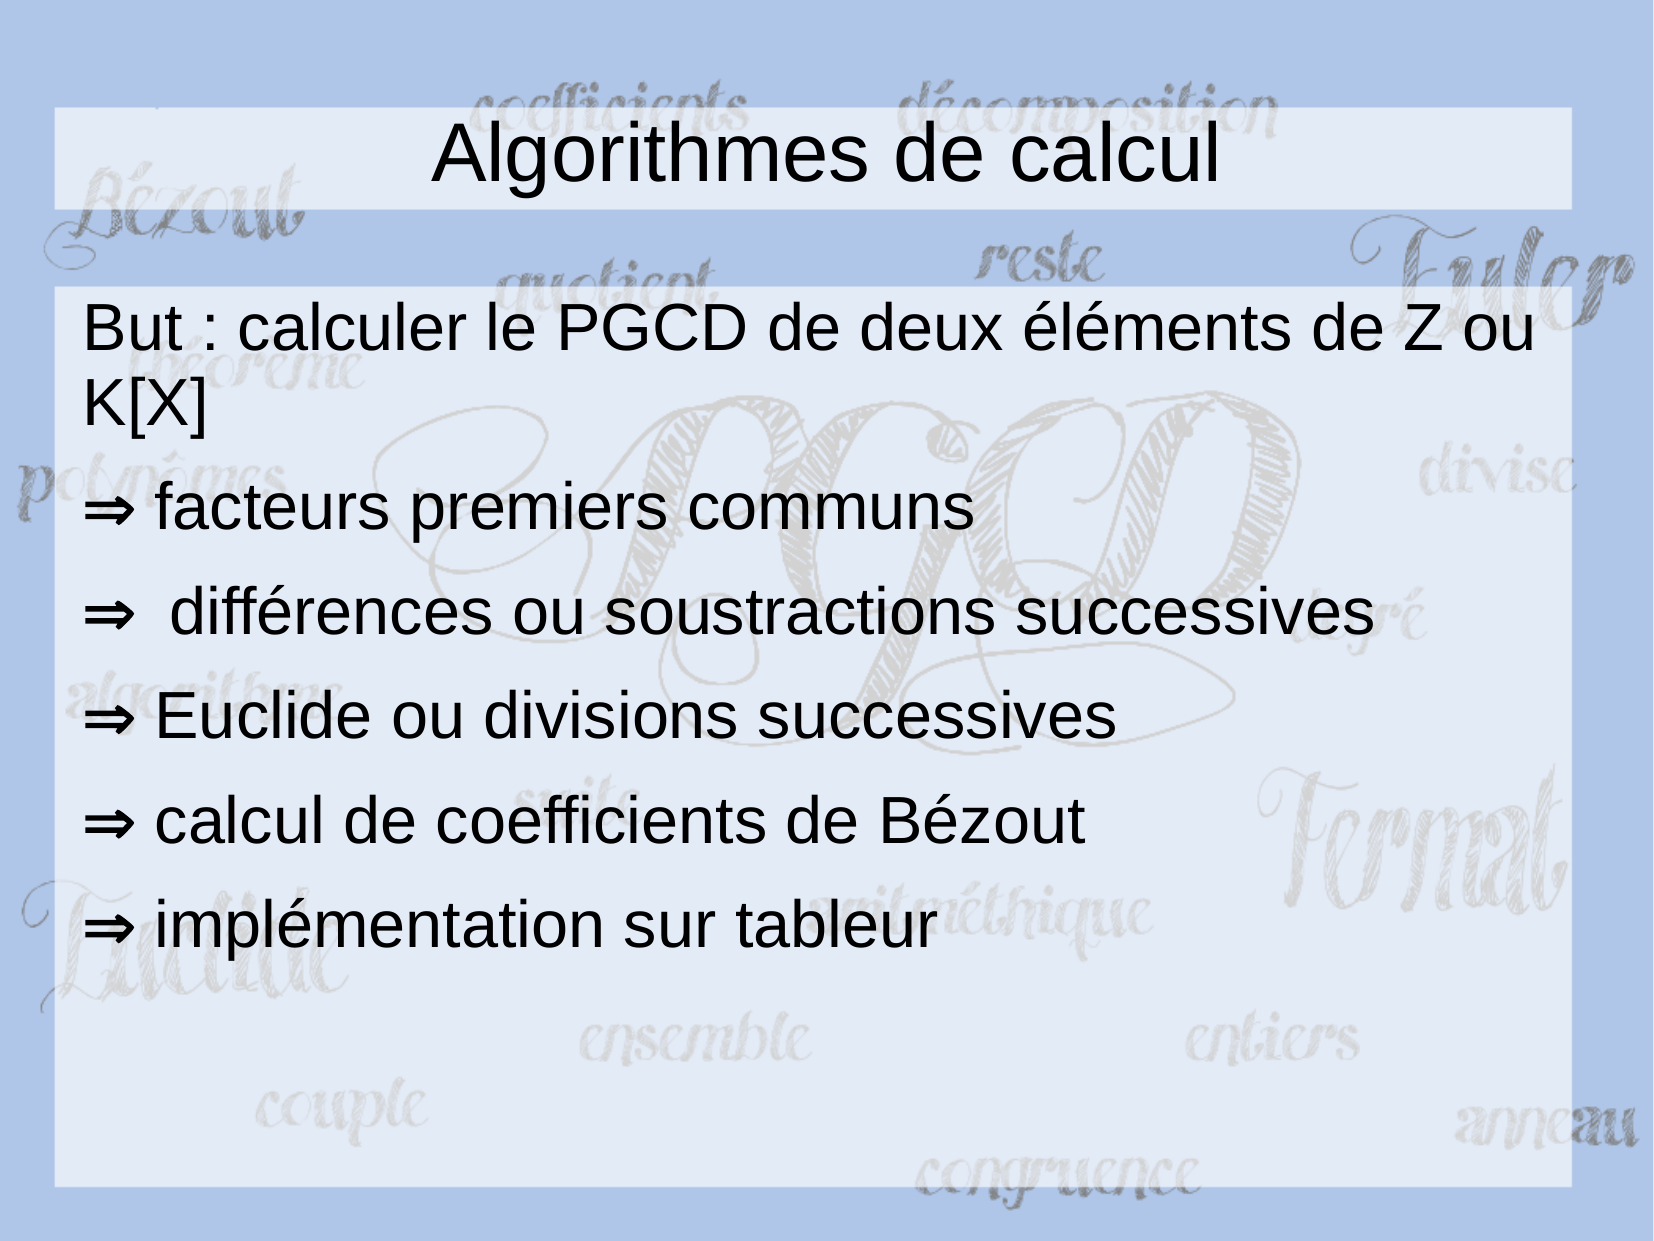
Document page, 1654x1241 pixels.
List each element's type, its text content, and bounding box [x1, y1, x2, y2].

list But : calculer le PGCD de deux éléments de Z ou K[X] Þ facteurs premiers communs Þ différences ou soustractions successives Þ Euclide ou divisions successives Þ calcul de coefficients de Bézout Þ implémentation sur tableur [82, 290, 1571, 1010]
title Algorithmes de calcul [82, 49, 1571, 257]
picture [0, 0, 1654, 1241]
